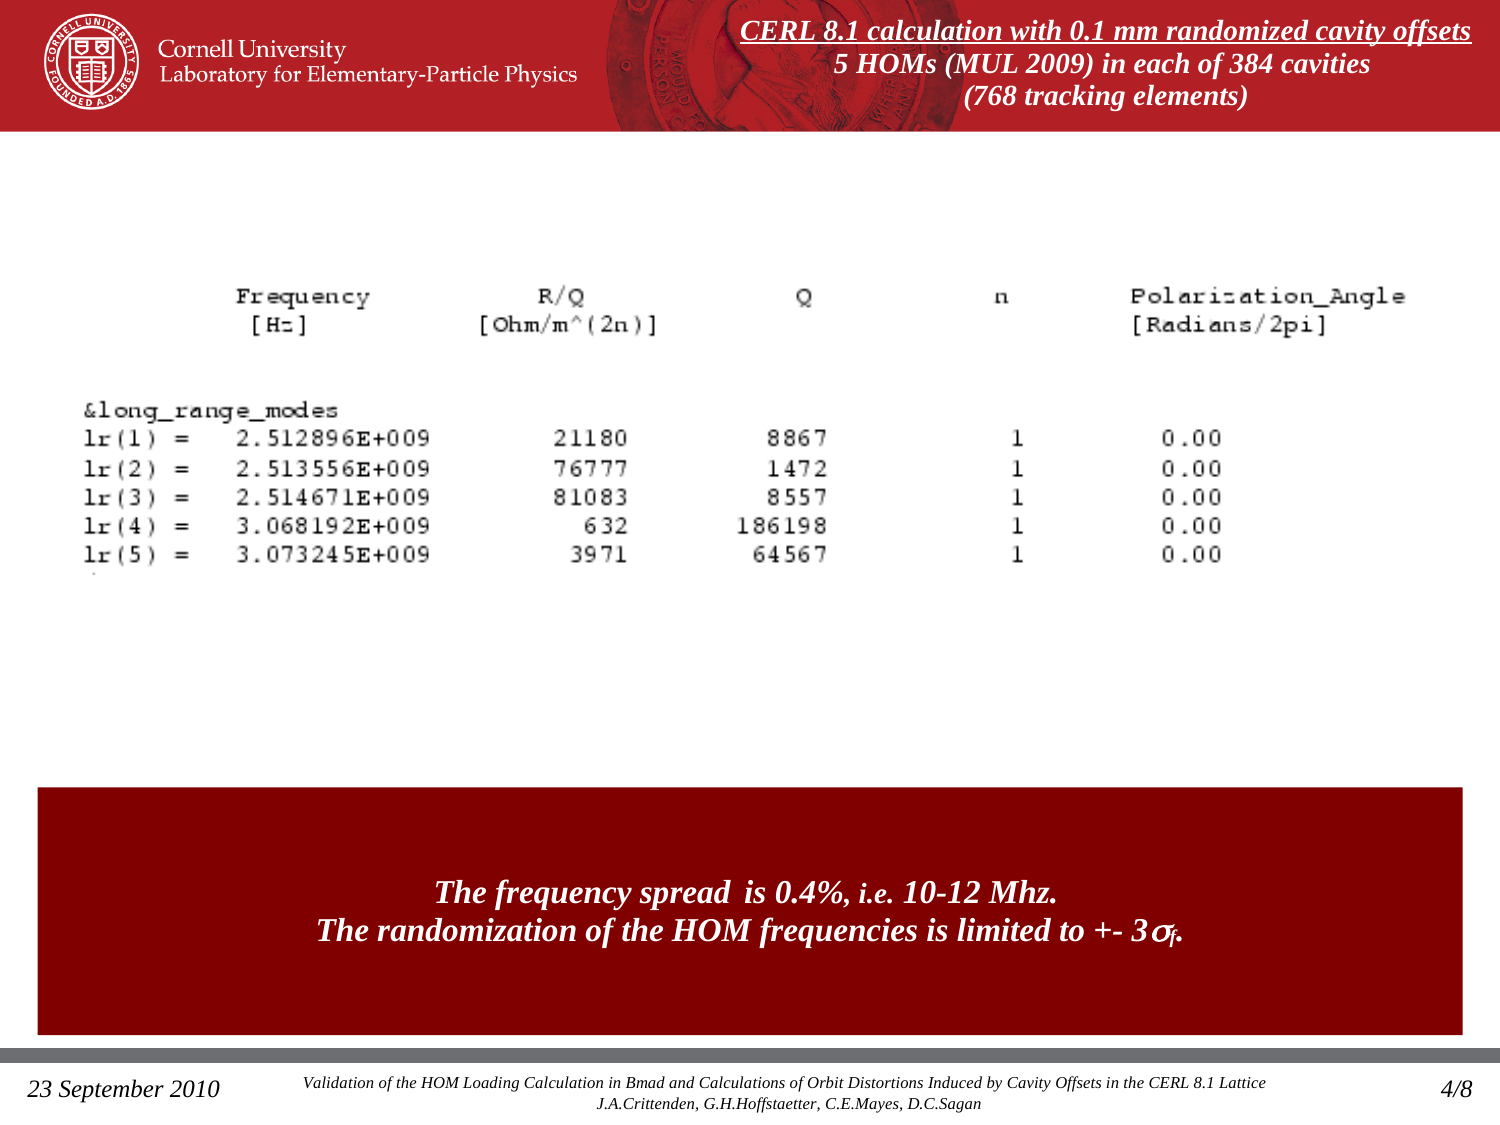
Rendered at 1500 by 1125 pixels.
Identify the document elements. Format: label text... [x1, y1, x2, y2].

text_box CERL 8.1 calculation with 0.1 mm randomized cavity offsets 5 HOMs (MUL 2009) in each of 384 cavities (768 tracking elements) [712, 14, 1500, 113]
picture [75, 269, 1426, 575]
picture [0, 0, 1500, 132]
text_box The frequency spread is 0.4%, i.e. 10-12 Mhz. The randomization of the HOM frequencies is limited to +- 3sf. [37, 787, 1463, 1036]
